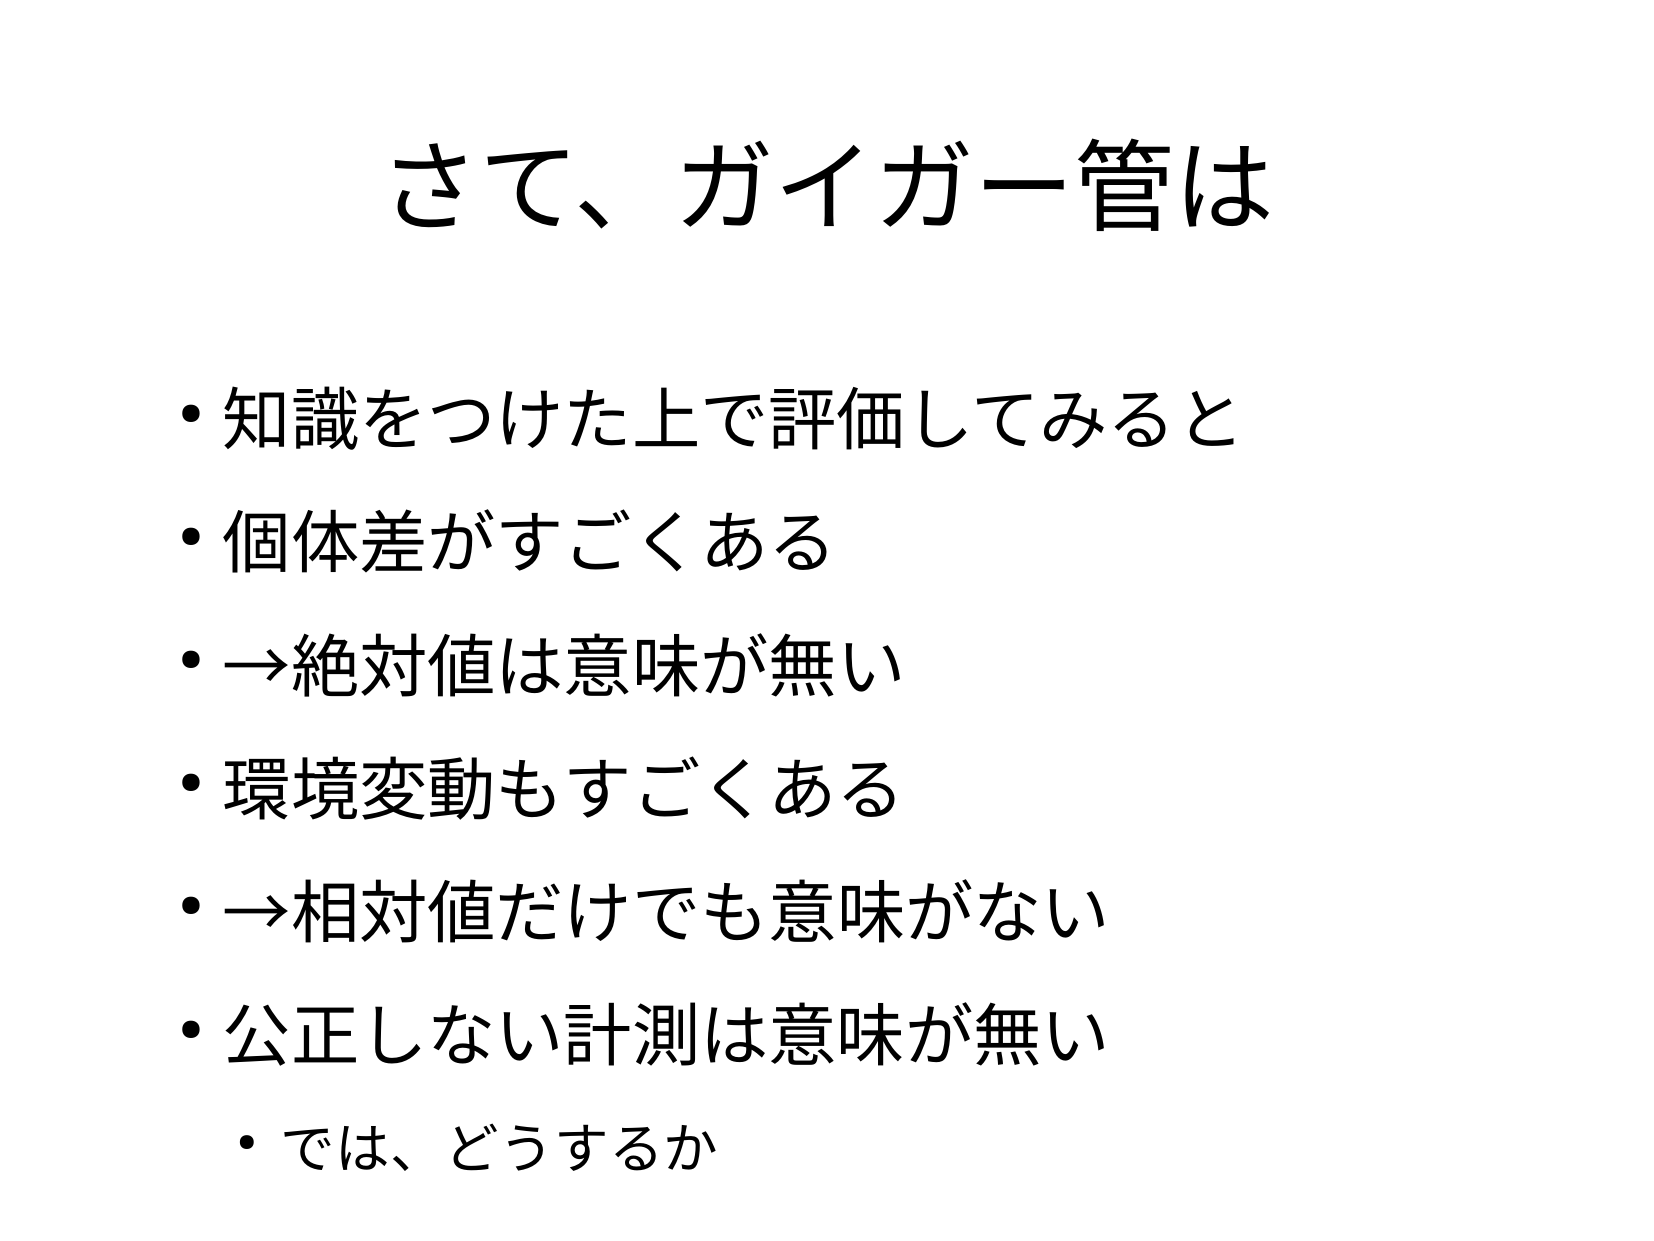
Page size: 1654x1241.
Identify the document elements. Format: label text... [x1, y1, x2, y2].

title さて、ガイガー管は [82, 49, 1571, 310]
list 知識をつけた上で評価してみると 個体差がすごくある →絶対値は意味が無い 環境変動もすごくある →相対値だけでも意味がない 公正しない計測は意味が無い では、どうするか [164, 365, 1571, 1184]
